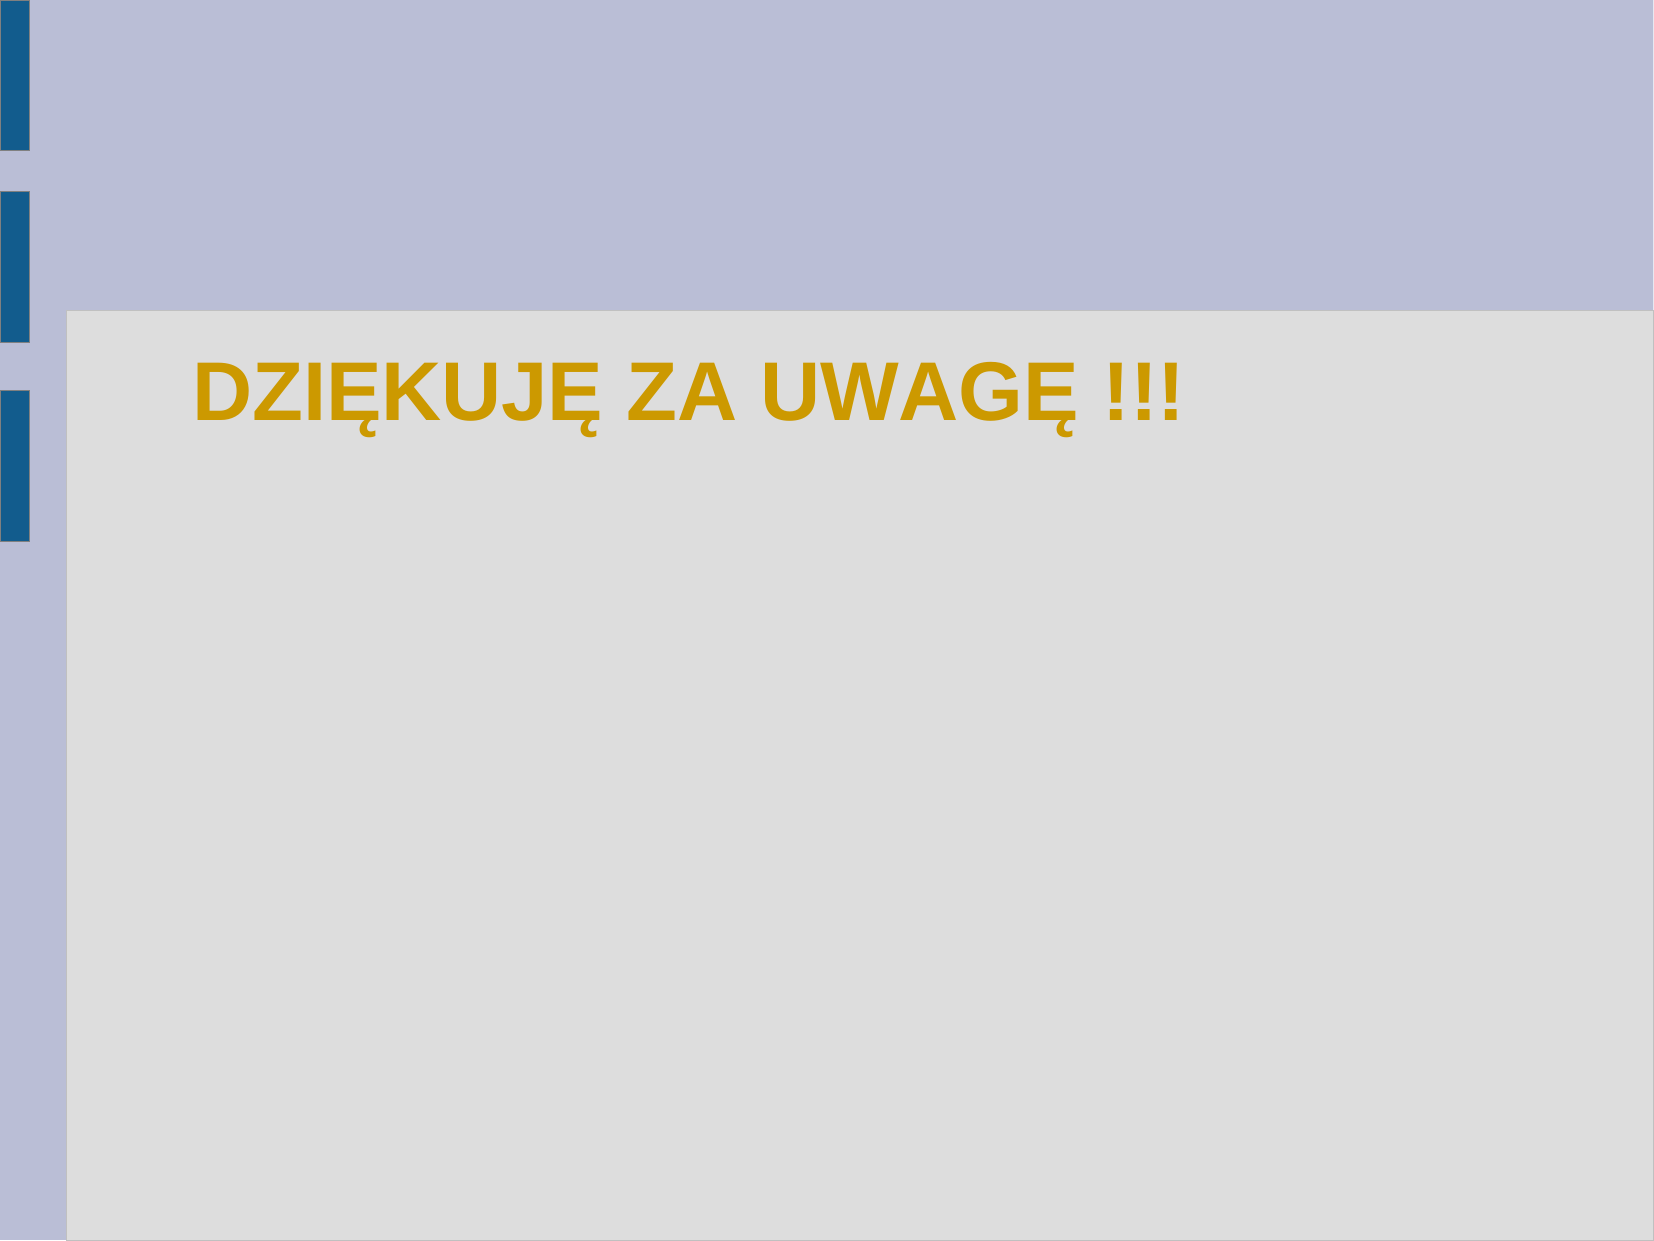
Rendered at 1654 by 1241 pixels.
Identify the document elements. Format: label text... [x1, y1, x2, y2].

list DZIĘKUJĘ ZA UWAGĘ !!! [121, 344, 1534, 1127]
